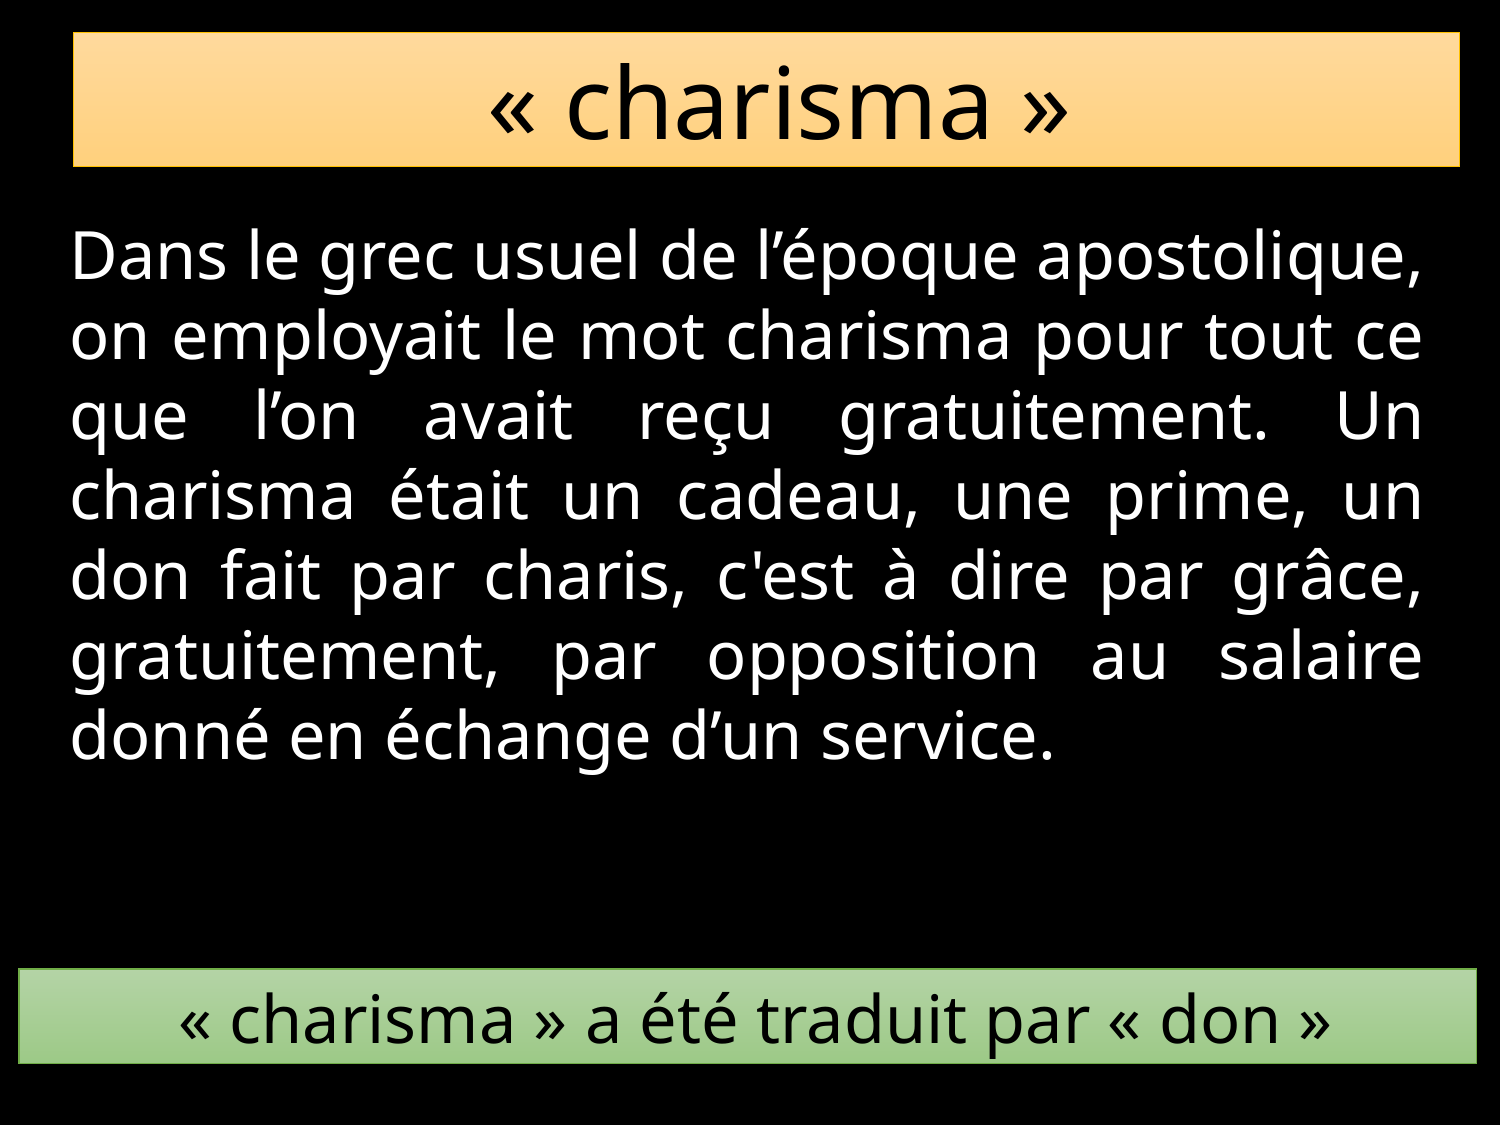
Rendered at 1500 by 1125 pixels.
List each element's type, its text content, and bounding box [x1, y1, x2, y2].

text_box Dans le grec usuel de l’époque apostolique, on employait le mot charisma pour tout ce que l’on avait reçu gratuitement. Un charisma était un cadeau, une prime, un don fait par charis, c'est à dire par grâce, gratuitement, par opposition au salaire donné en échange d’un service. [54, 205, 1441, 781]
text_box « charisma » a été traduit par « don » [19, 968, 1477, 1064]
text_box « charisma » [73, 32, 1460, 167]
